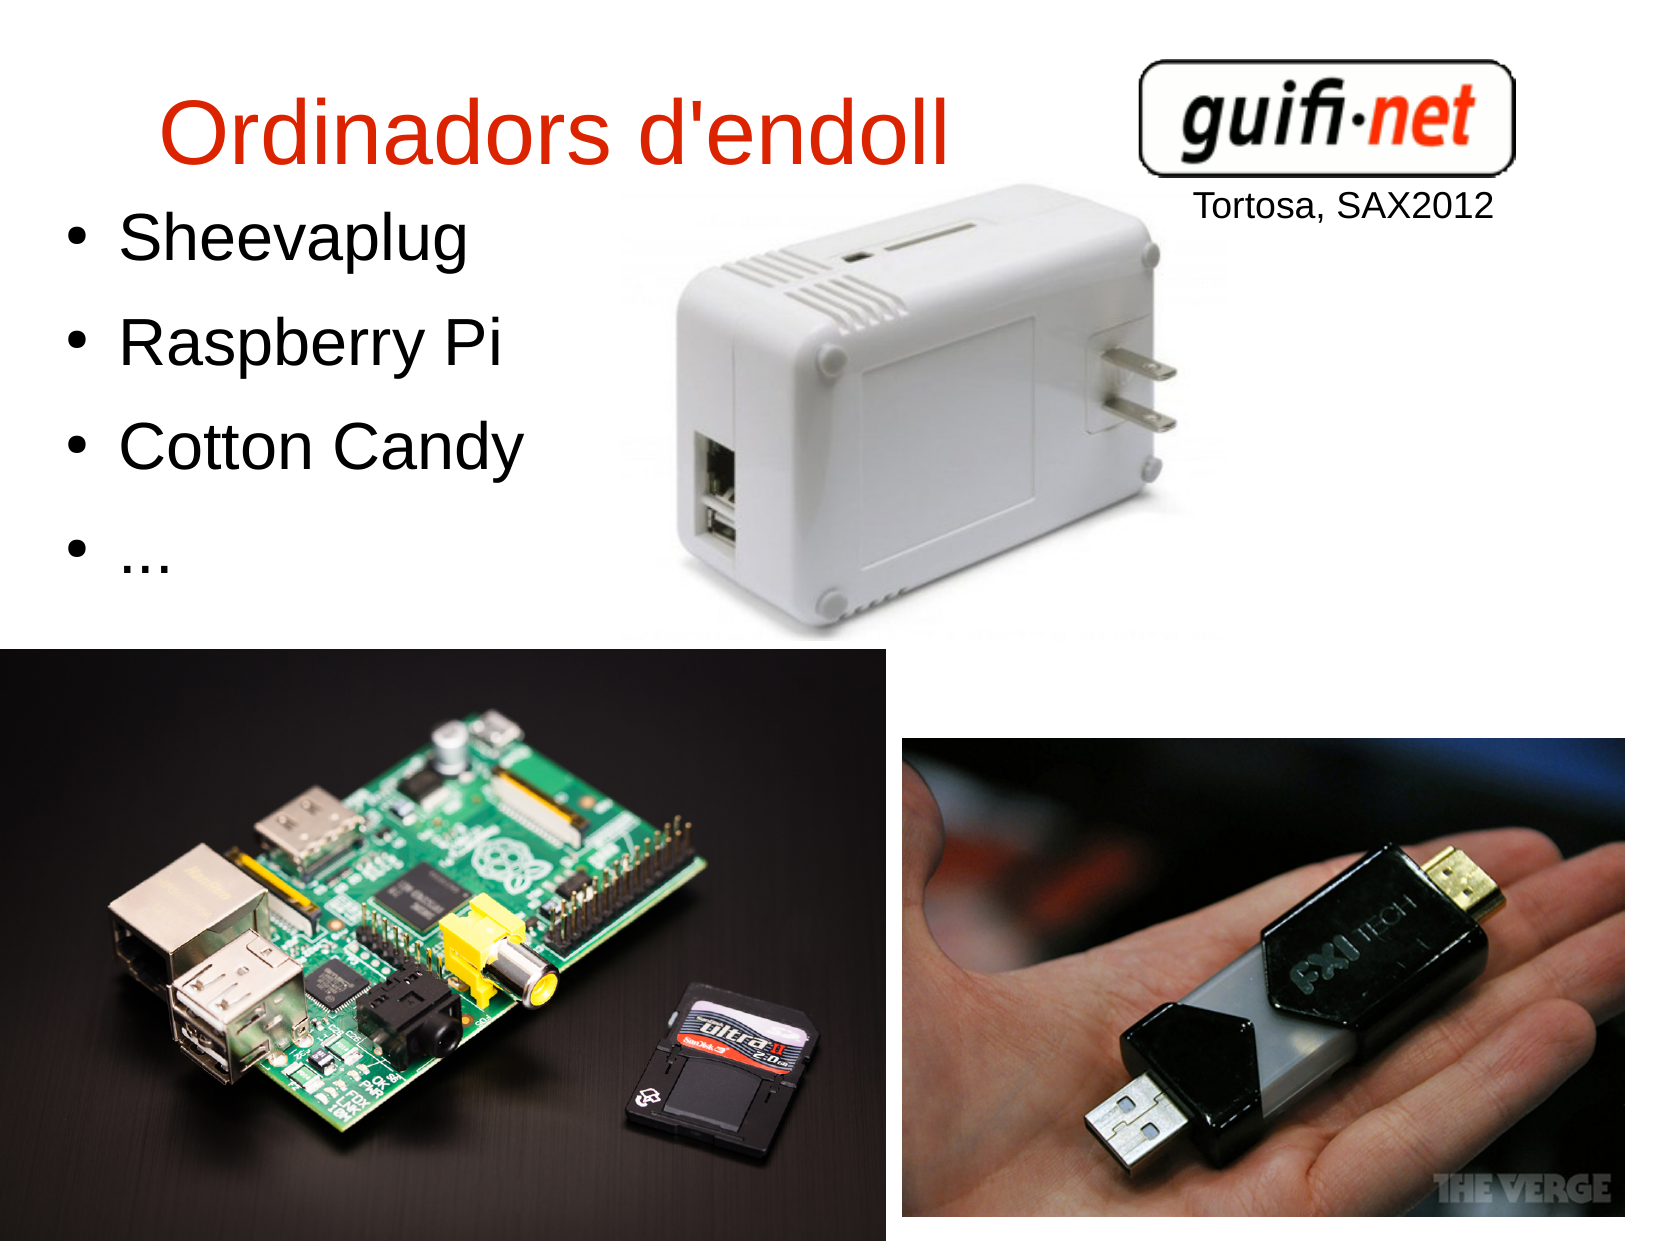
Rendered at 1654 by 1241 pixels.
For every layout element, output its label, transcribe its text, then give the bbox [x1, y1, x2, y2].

text_box Tortosa, SAX2012 [1033, 177, 1654, 235]
picture [1137, 59, 1516, 177]
list Sheevaplug Raspberry Pi Cotton Candy ... [47, 200, 1536, 1004]
picture [902, 738, 1625, 1217]
picture [0, 649, 886, 1241]
title Ordinadors d'endoll [0, 29, 1300, 237]
